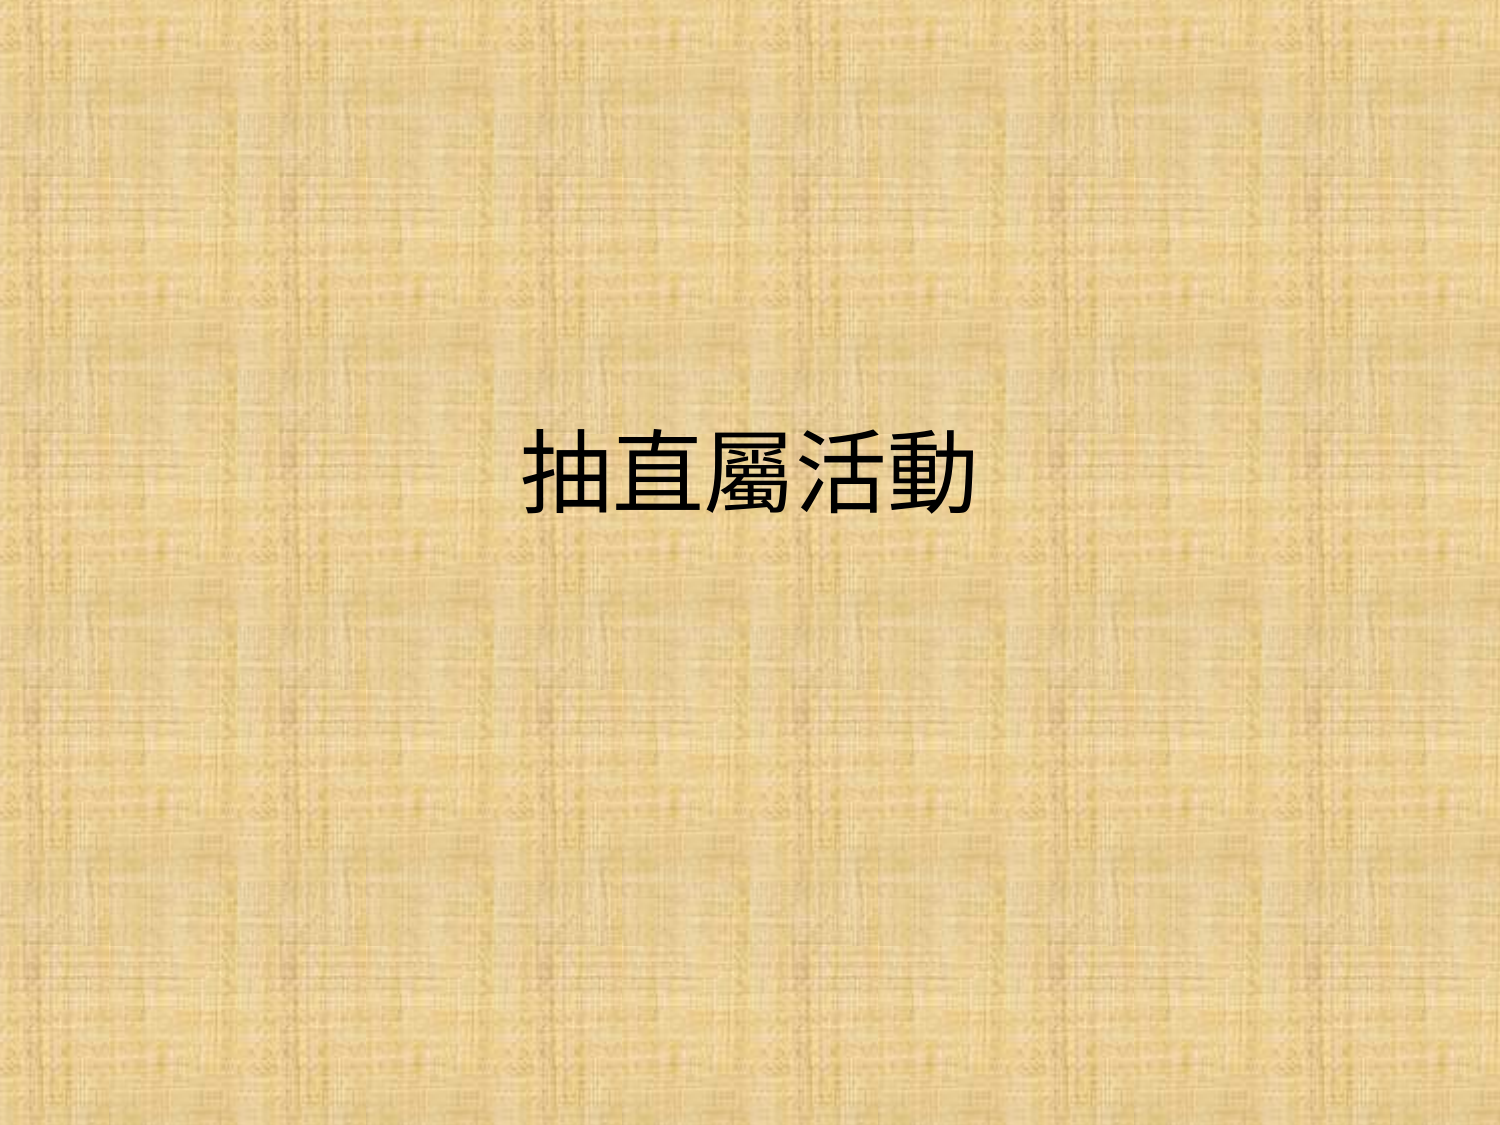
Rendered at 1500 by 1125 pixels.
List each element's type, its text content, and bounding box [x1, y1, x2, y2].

title 抽直屬活動 [112, 349, 1388, 591]
picture [0, 0, 1500, 1125]
